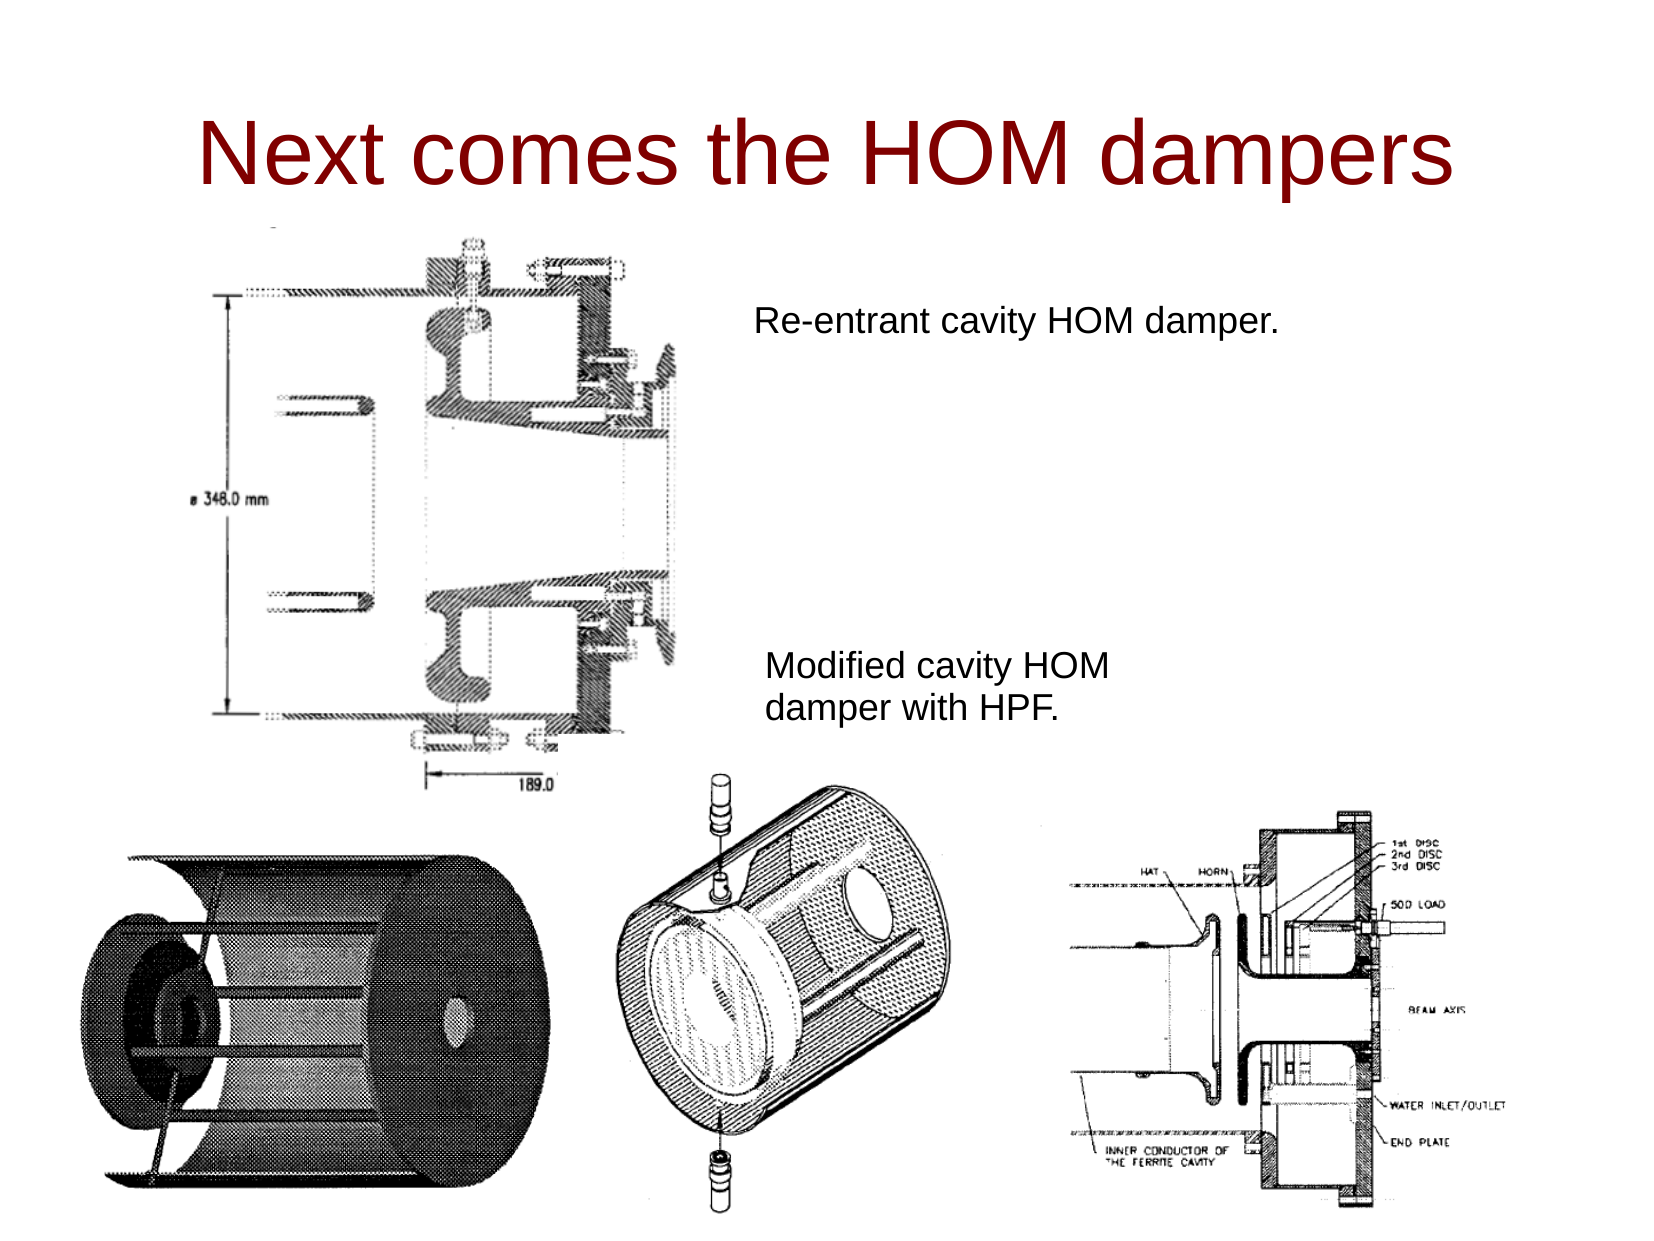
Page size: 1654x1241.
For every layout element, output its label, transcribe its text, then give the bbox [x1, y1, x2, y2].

text_box Modified cavity HOM damper with HPF. [750, 637, 1242, 736]
picture [1012, 783, 1527, 1215]
text_box Re-entrant cavity HOM damper. [738, 292, 1441, 349]
title Next comes the HOM dampers [82, 49, 1571, 257]
picture [63, 227, 1010, 1241]
